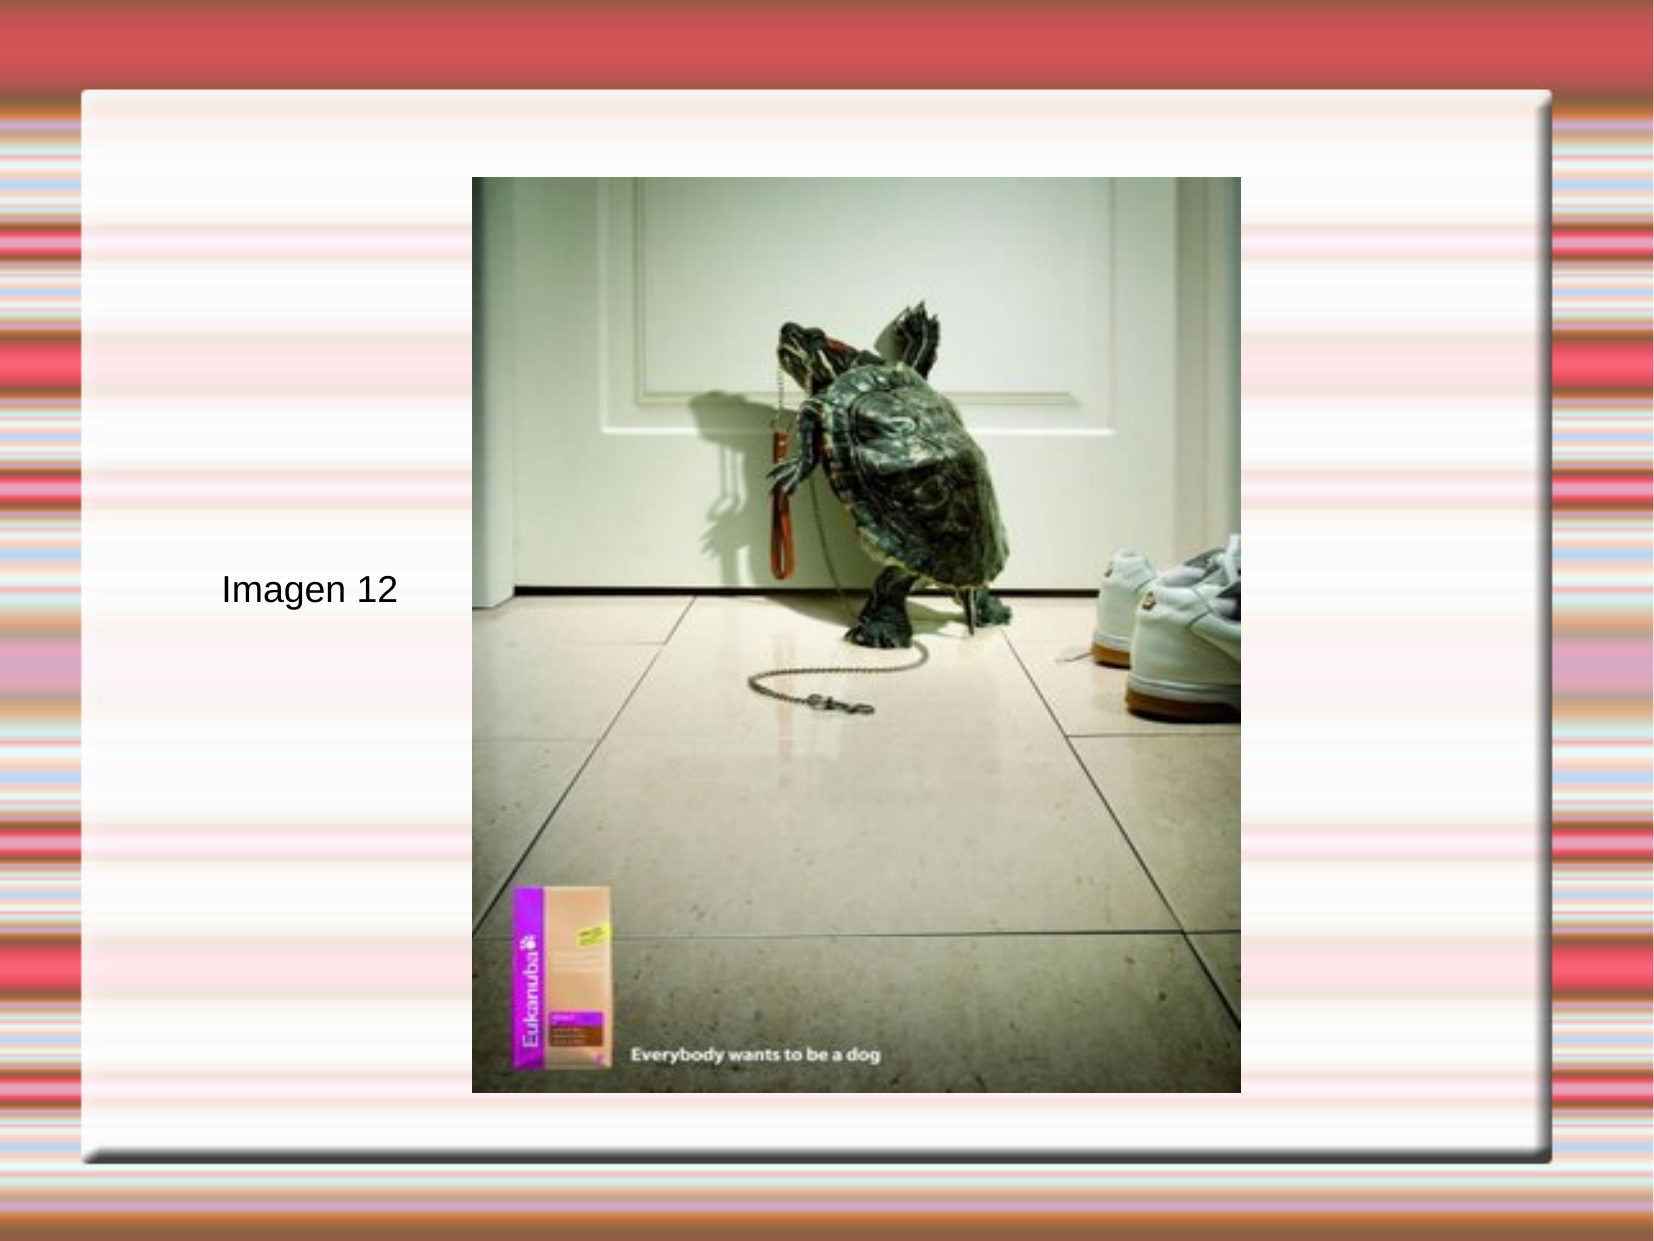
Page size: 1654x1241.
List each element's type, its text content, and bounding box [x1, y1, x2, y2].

text_box Imagen 12 [206, 561, 443, 618]
picture [0, 0, 1654, 1241]
